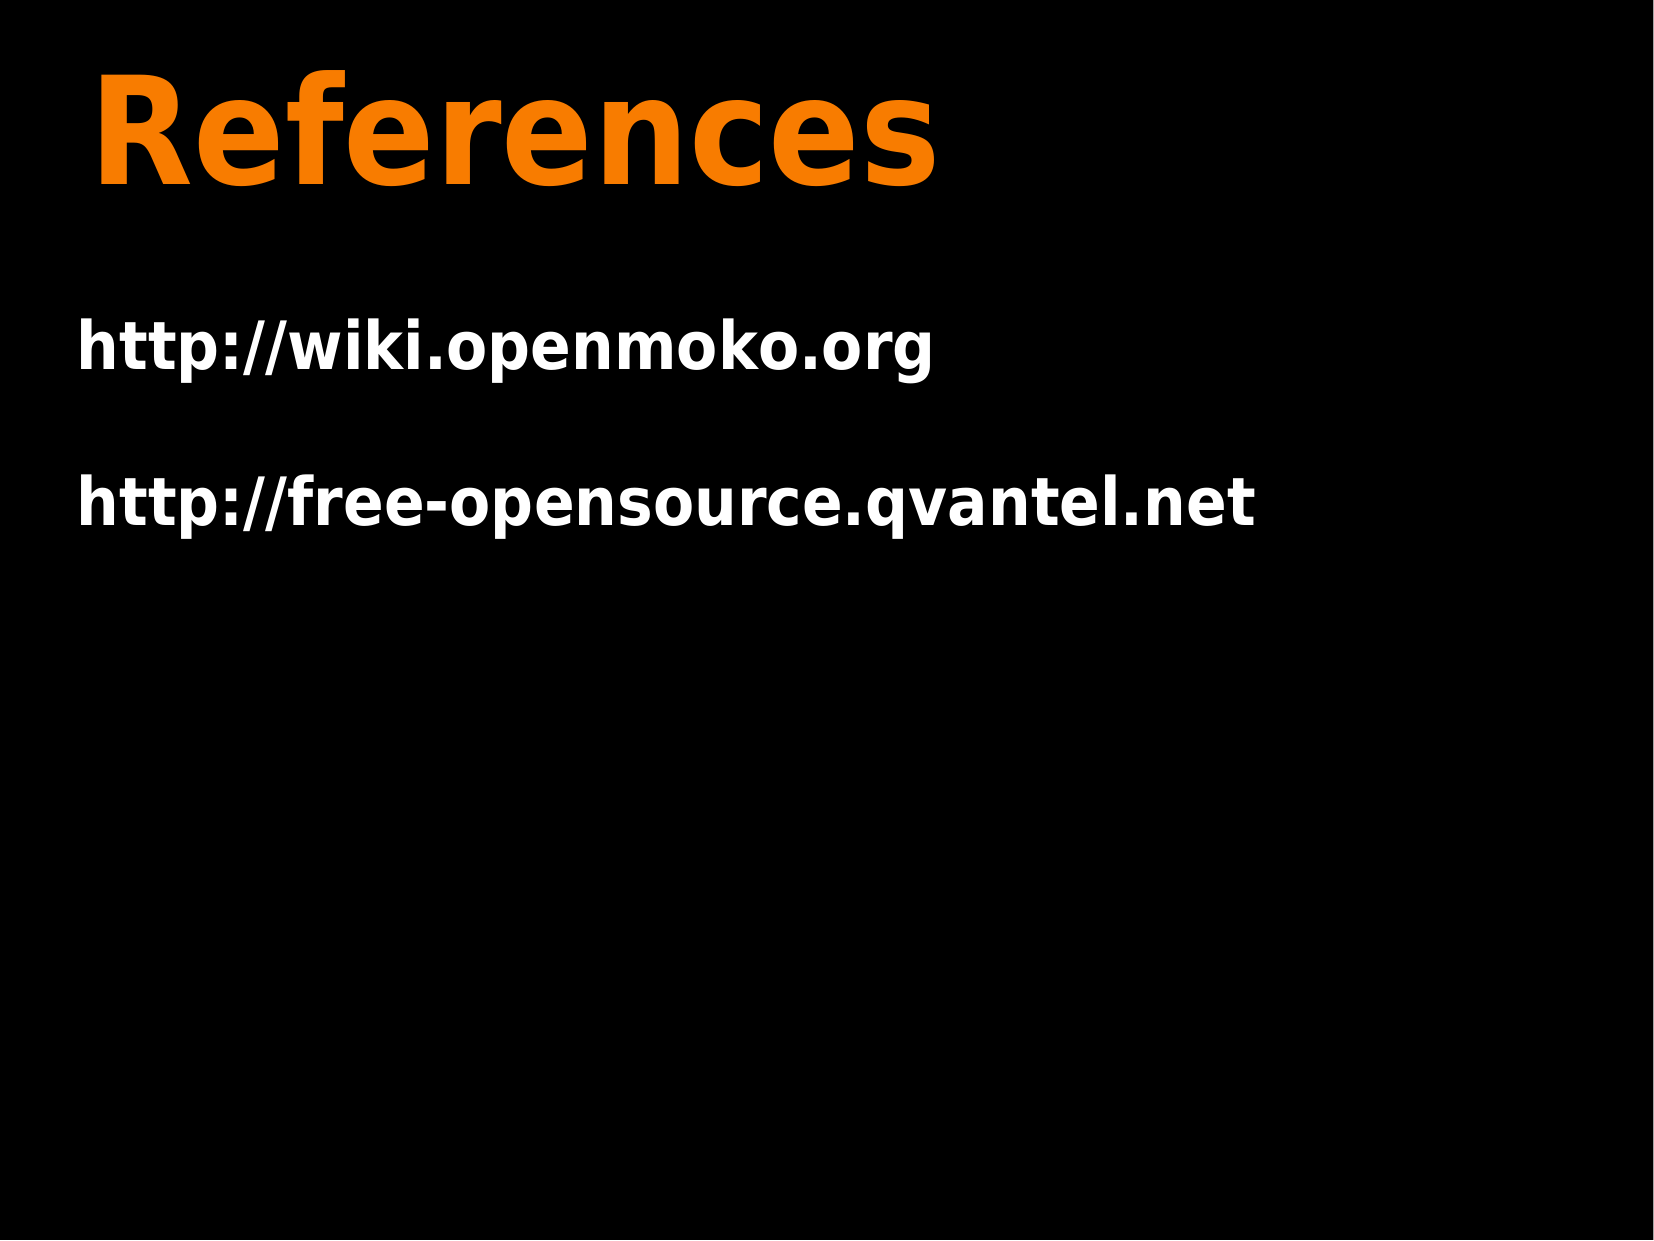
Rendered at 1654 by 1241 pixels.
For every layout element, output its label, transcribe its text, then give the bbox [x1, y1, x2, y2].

text_box http://wiki.openmoko.org http://free-opensource.qvantel.net [41, 300, 1388, 638]
text_box References [75, 37, 1050, 263]
